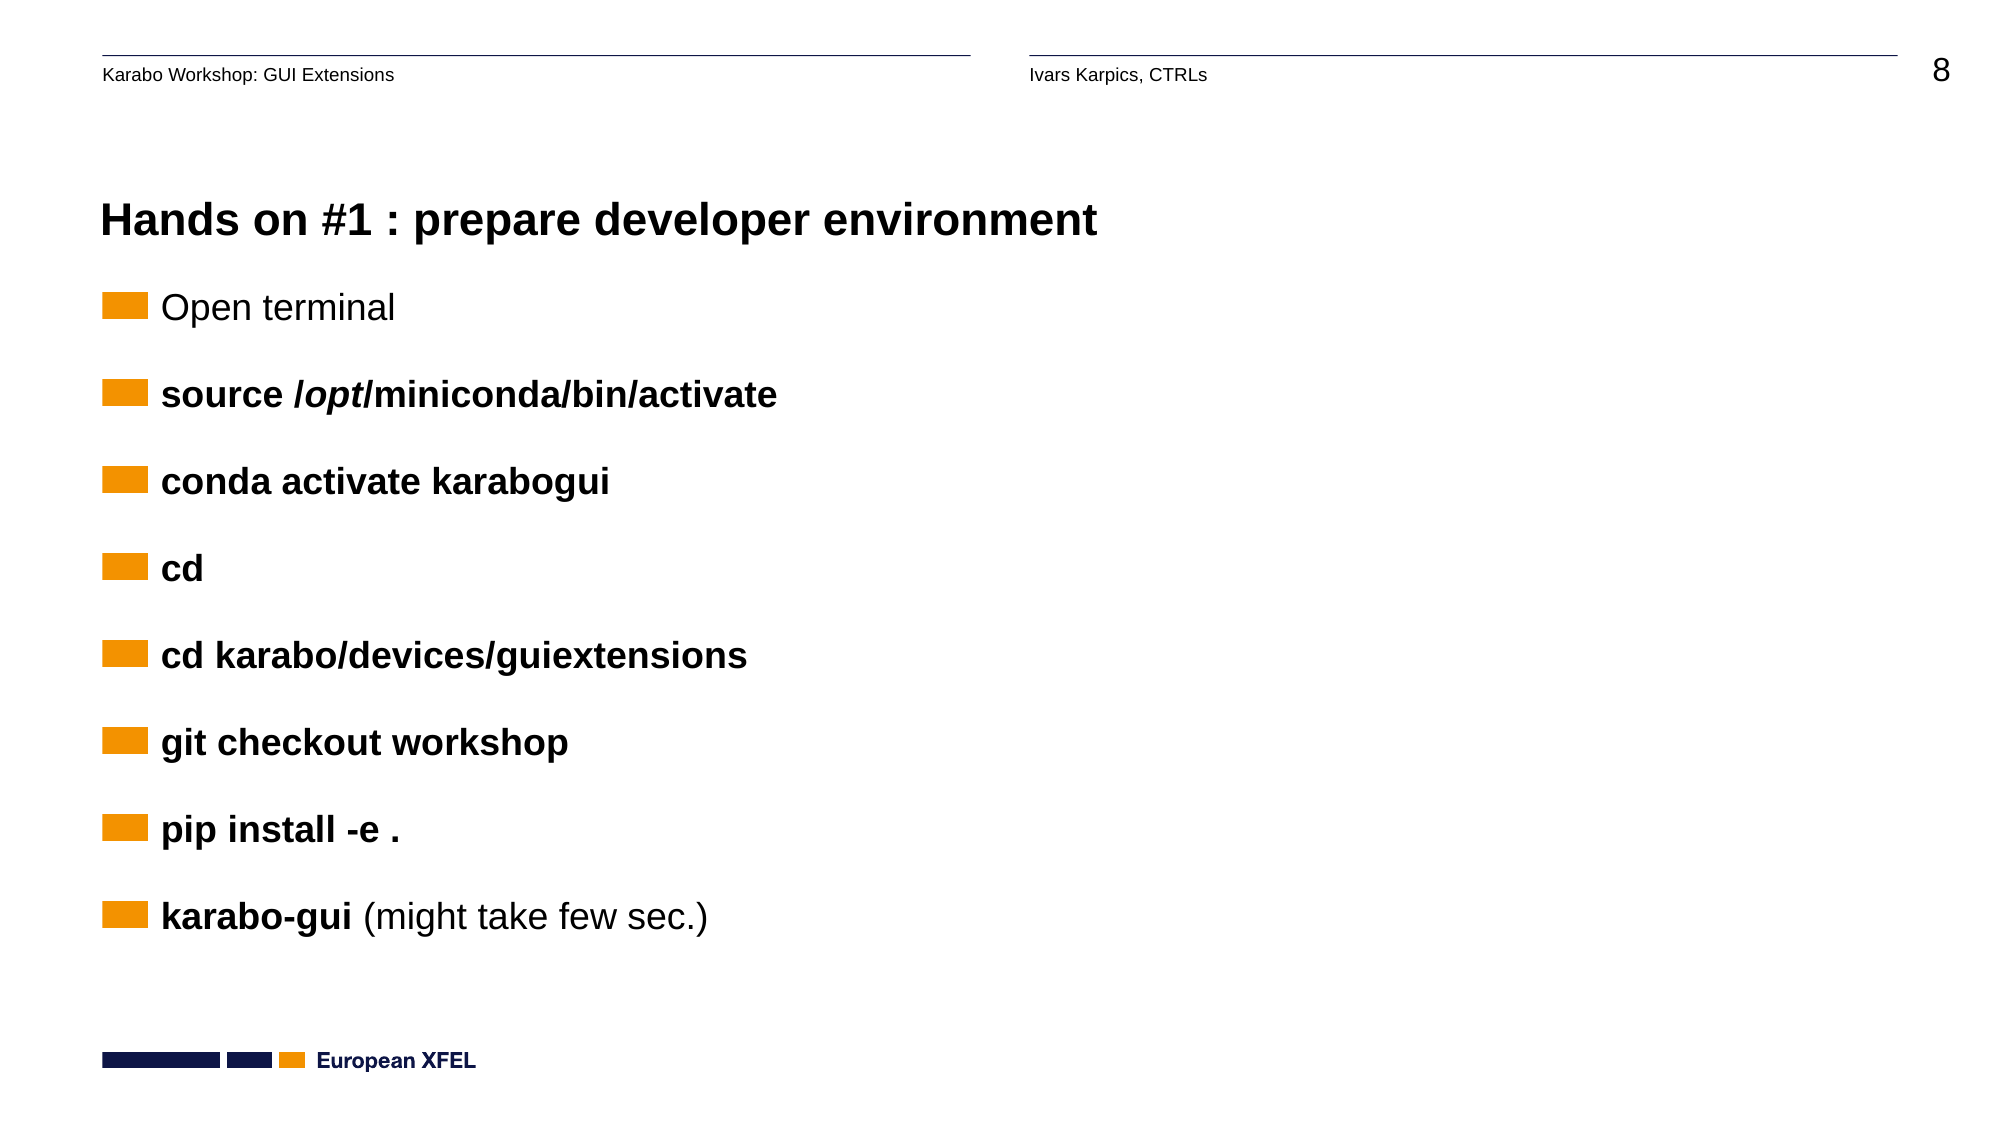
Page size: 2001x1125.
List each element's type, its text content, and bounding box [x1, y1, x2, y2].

title Hands on #1 : prepare developer environment [100, 116, 1898, 245]
list Open terminal source /opt/miniconda/bin/activate conda activate karabogui cd cd karabo/devices/guiextensions git checkout workshop pip install -e . karabo-gui (might take few sec.) [102, 278, 1898, 917]
